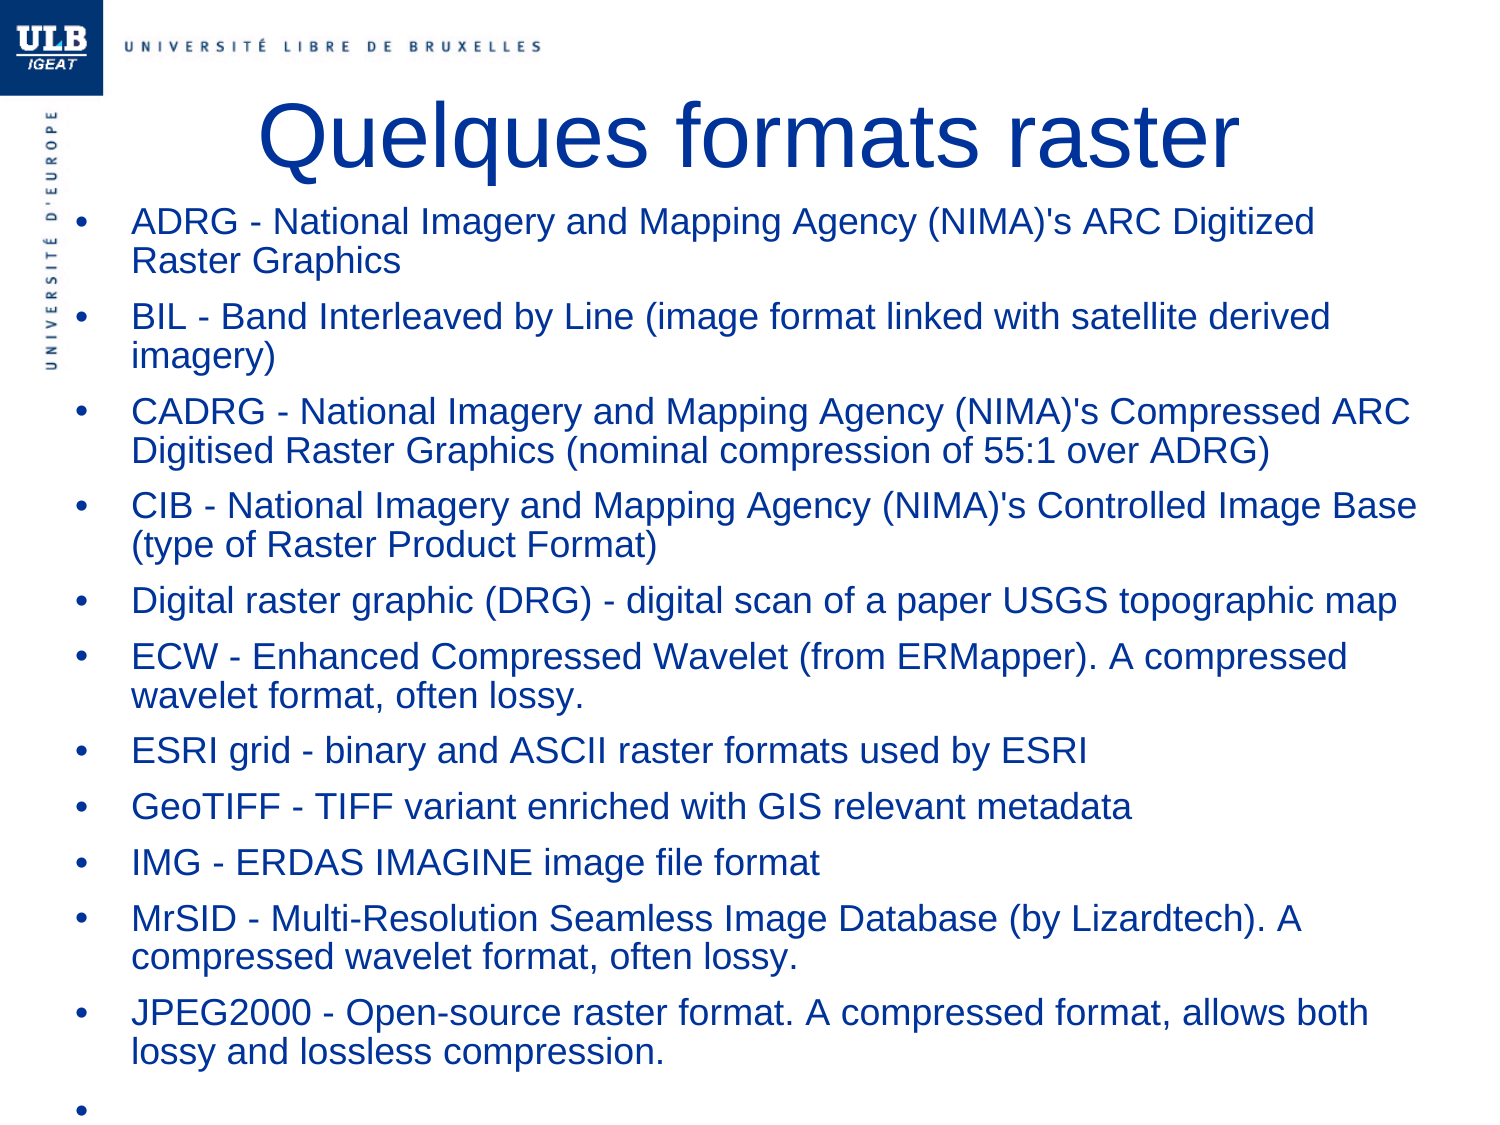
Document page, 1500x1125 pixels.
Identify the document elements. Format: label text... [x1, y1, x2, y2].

picture [0, 0, 1500, 1125]
title Quelques formats raster [75, 28, 1425, 203]
list ADRG - National Imagery and Mapping Agency (NIMA)'s ARC Digitized Raster Graphics BIL - Band Interleaved by Line (image format linked with satellite derived imagery) CADRG - National Imagery and Mapping Agency (NIMA)'s Compressed ARC Digitised Raster Graphics (nominal compression of 55:1 over ADRG) CIB - National Imagery and Mapping Agency (NIMA)'s Controlled Image Base (type of Raster Product Format) Digital raster graphic (DRG) - digital scan of a paper USGS topographic map ECW - Enhanced Compressed Wavelet (from ERMapper). A compressed wavelet format, often lossy. ESRI grid - binary and ASCII raster formats used by ESRI GeoTIFF - TIFF variant enriched with GIS relevant metadata IMG - ERDAS IMAGINE image file format MrSID - Multi-Resolution Seamless Image Database (by Lizardtech). A compressed wavelet format, often lossy. JPEG2000 - Open-source raster format. A compressed format, allows both lossy and lossless compression. [75, 203, 1425, 1125]
